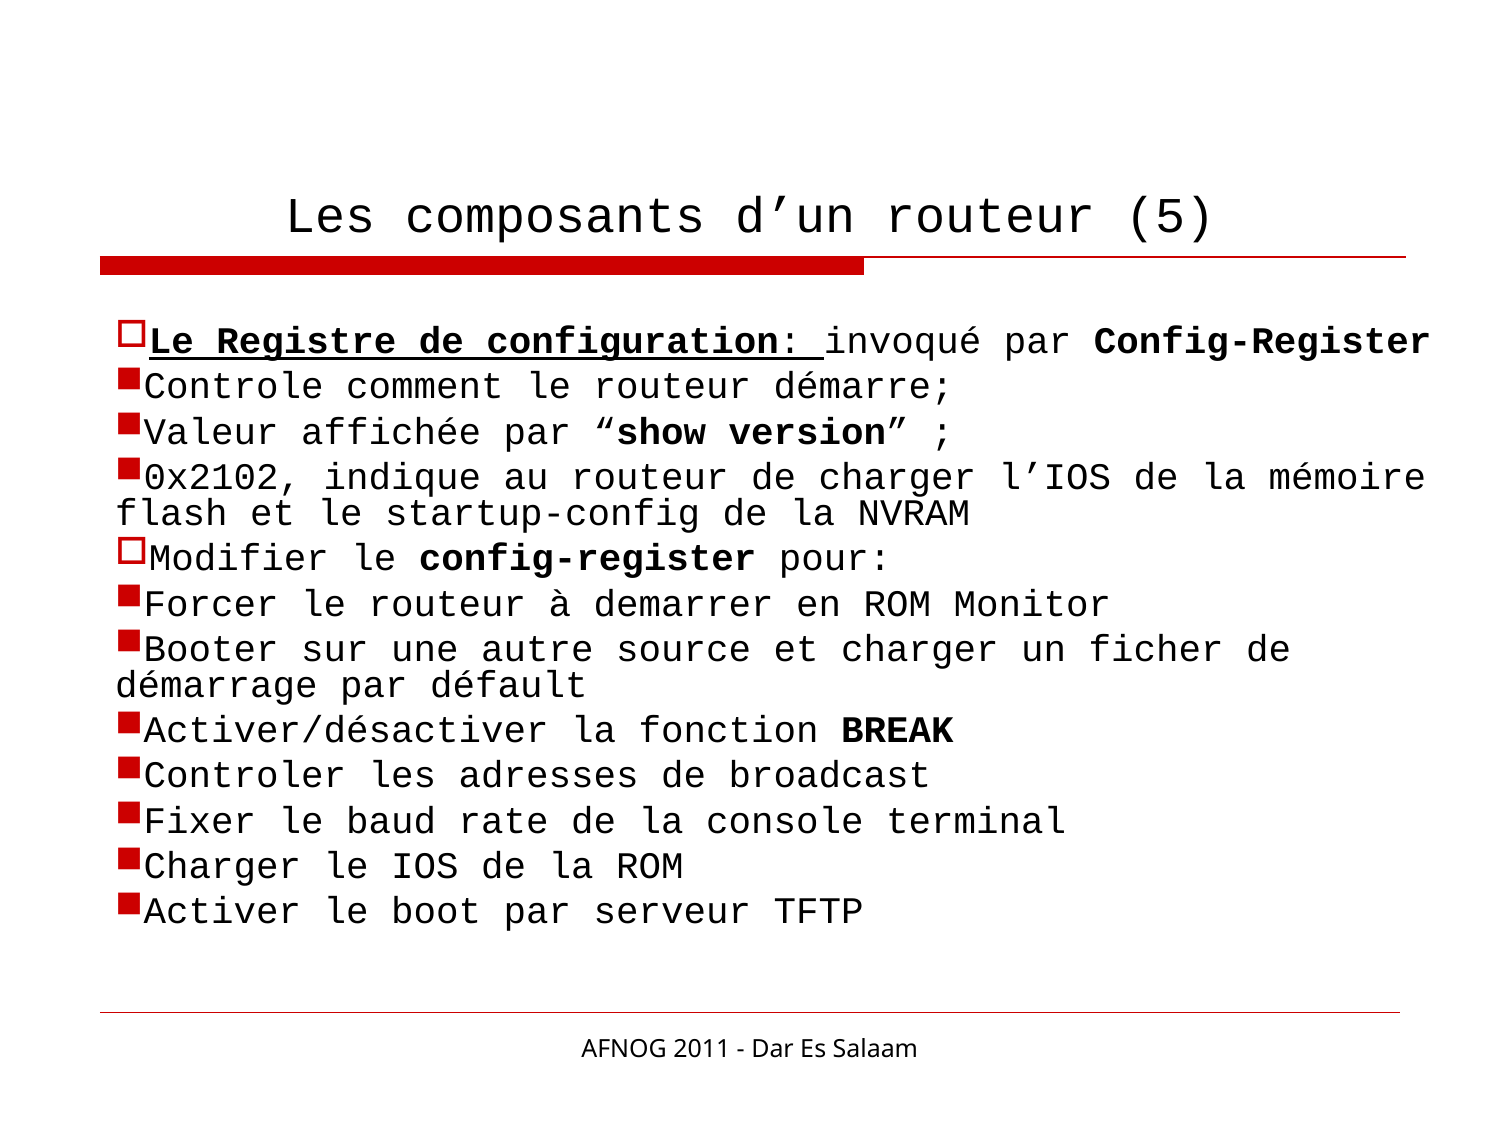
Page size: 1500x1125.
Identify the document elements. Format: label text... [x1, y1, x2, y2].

title Les composants d’un routeur (5) [94, 49, 1407, 250]
list Le Registre de configuration: invoqué par Config-Register Controle comment le routeur démarre; Valeur affichée par “show version” ; 0x2102, indique au routeur de charger l’IOS de la mémoire flash et le startup-config de la NVRAM Modifier le config-register pour: Forcer le routeur à demarrer en ROM Monitor Booter sur une autre source et charger un ficher de démarrage par défault Activer/désactiver la fonction BREAK Controler les adresses de broadcast Fixer le baud rate de la console terminal Charger le IOS de la ROM Activer le boot par serveur TFTP [100, 255, 1471, 1010]
text_box AFNOG 2011 - Dar Es Salaam [512, 1024, 988, 1103]
